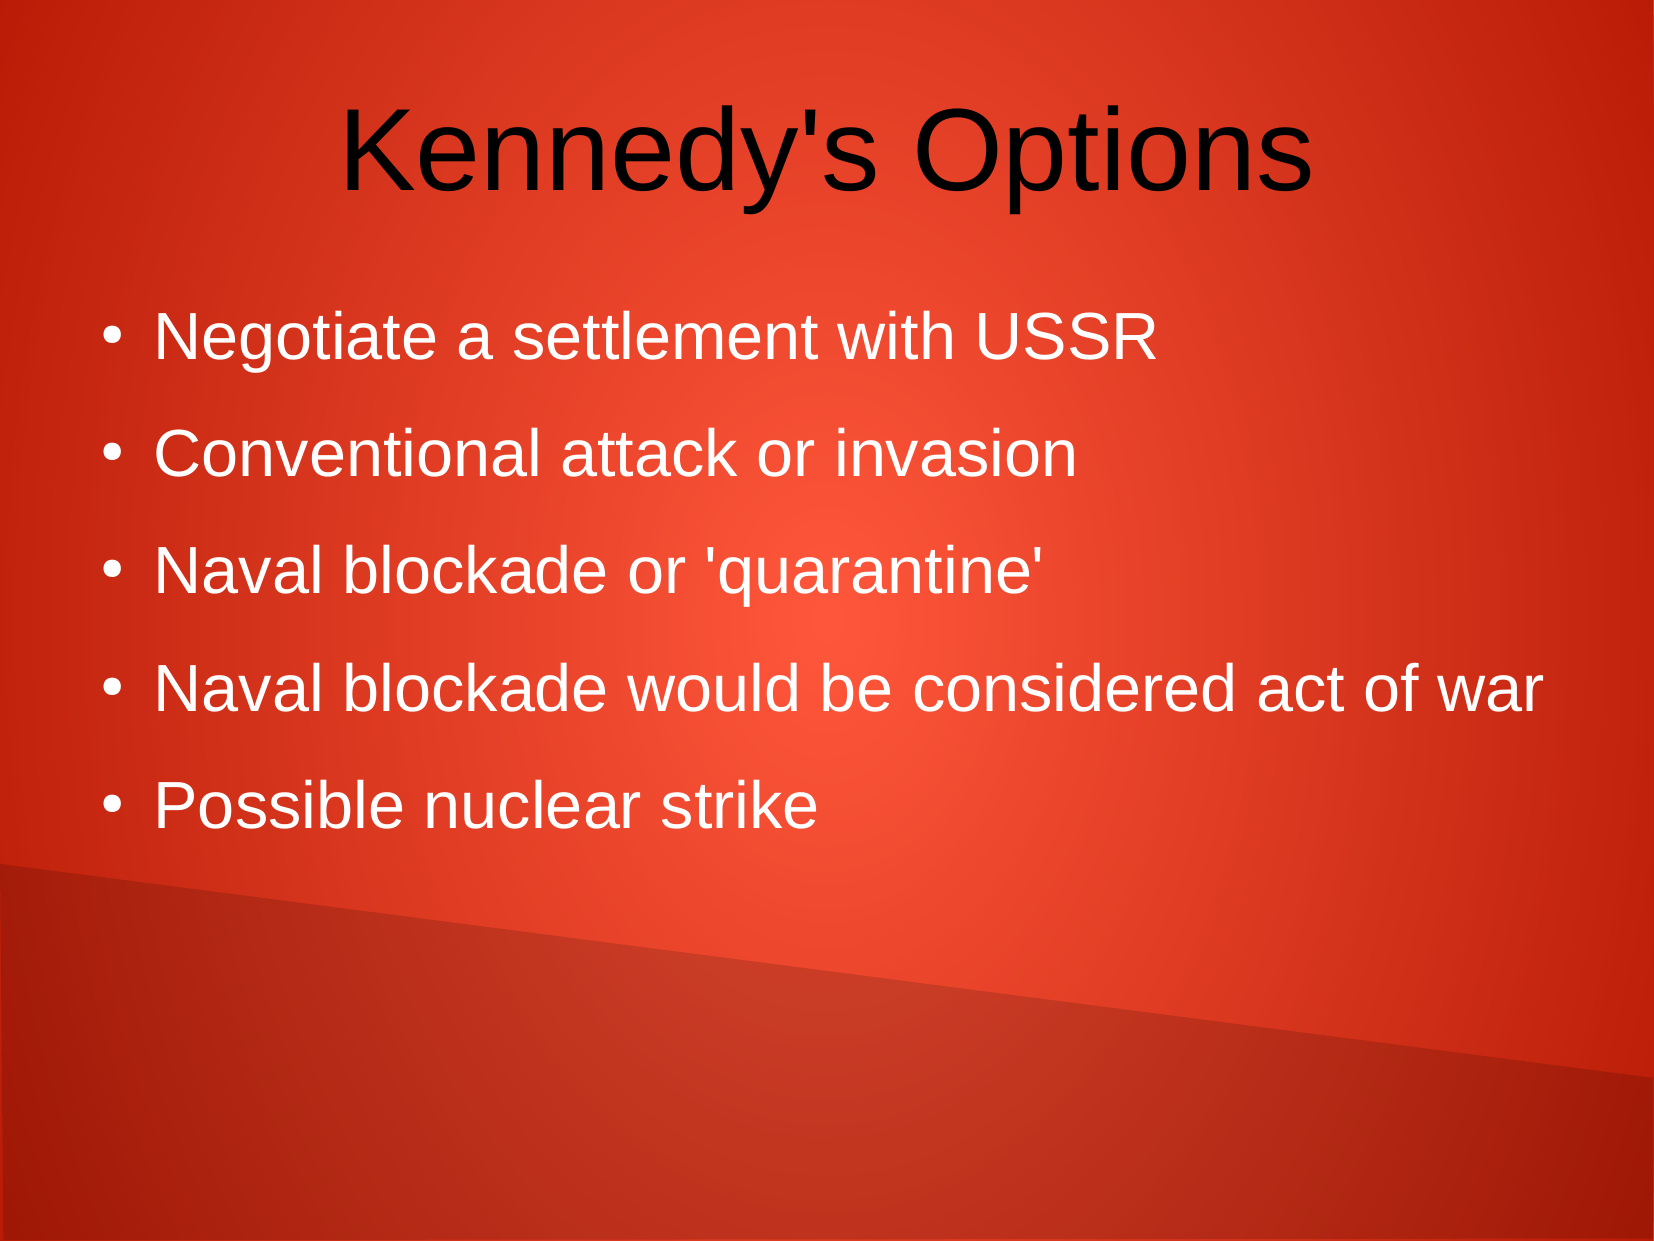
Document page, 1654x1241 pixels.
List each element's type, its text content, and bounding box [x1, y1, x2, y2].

title Kennedy's Options [82, 47, 1571, 252]
list Negotiate a settlement with USSR Conventional attack or invasion Naval blockade or 'quarantine' Naval blockade would be considered act of war Possible nuclear strike [82, 299, 1571, 1019]
